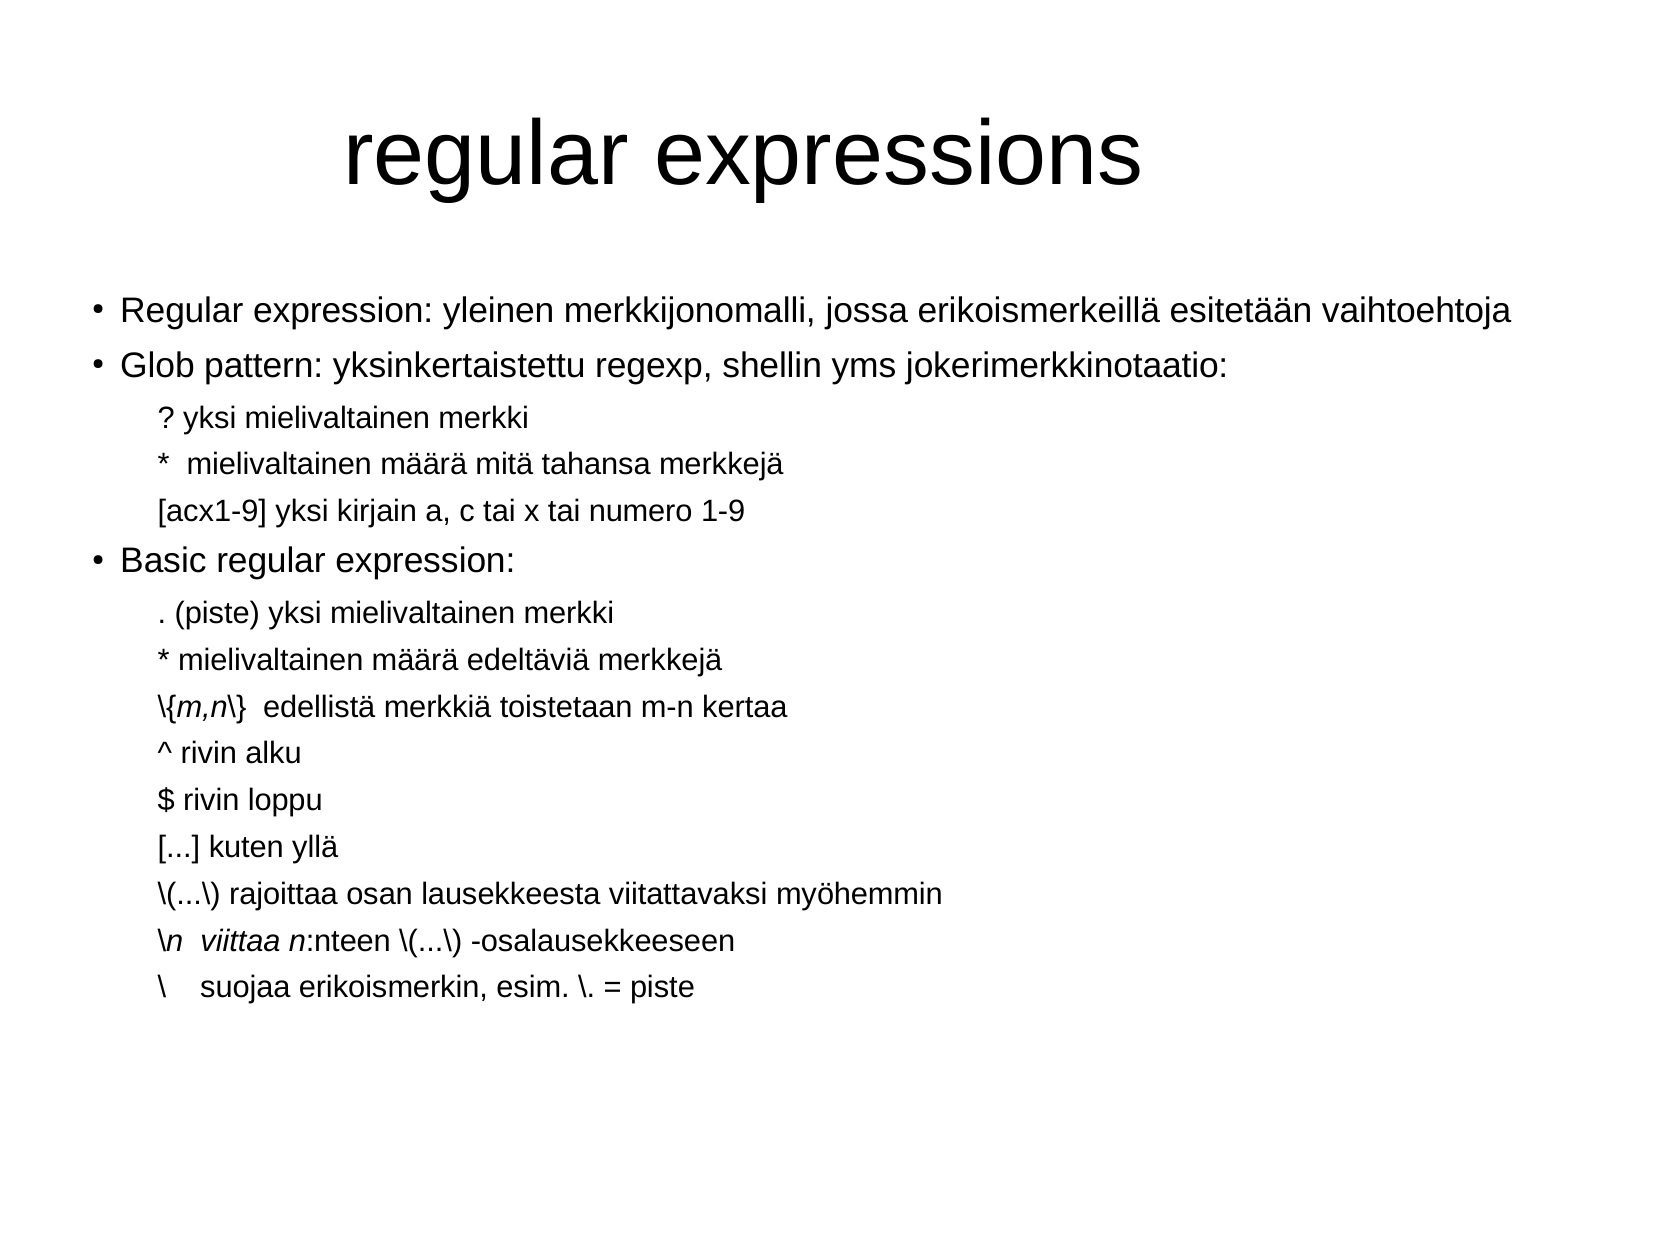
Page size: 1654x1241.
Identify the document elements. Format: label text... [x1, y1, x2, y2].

title regular expressions [0, 49, 1489, 257]
list Regular expression: yleinen merkkijonomalli, jossa erikoismerkeillä esitetään vaihtoehtoja Glob pattern: yksinkertaistettu regexp, shellin yms jokerimerkkinotaatio: ? yksi mielivaltainen merkki * mielivaltainen määrä mitä tahansa merkkejä [acx1-9] yksi kirjain a, c tai x tai numero 1-9 Basic regular expression: . (piste) yksi mielivaltainen merkki * mielivaltainen määrä edeltäviä merkkejä \{m,n\} edellistä merkkiä toistetaan m-n kertaa ^ rivin alku $ rivin loppu [...] kuten yllä \(...\) rajoittaa osan lausekkeesta viitattavaksi myöhemmin \n viittaa n:nteen \(...\) -osalausekkeeseen \ suojaa erikoismerkin, esim. \. = piste [82, 290, 1571, 1010]
